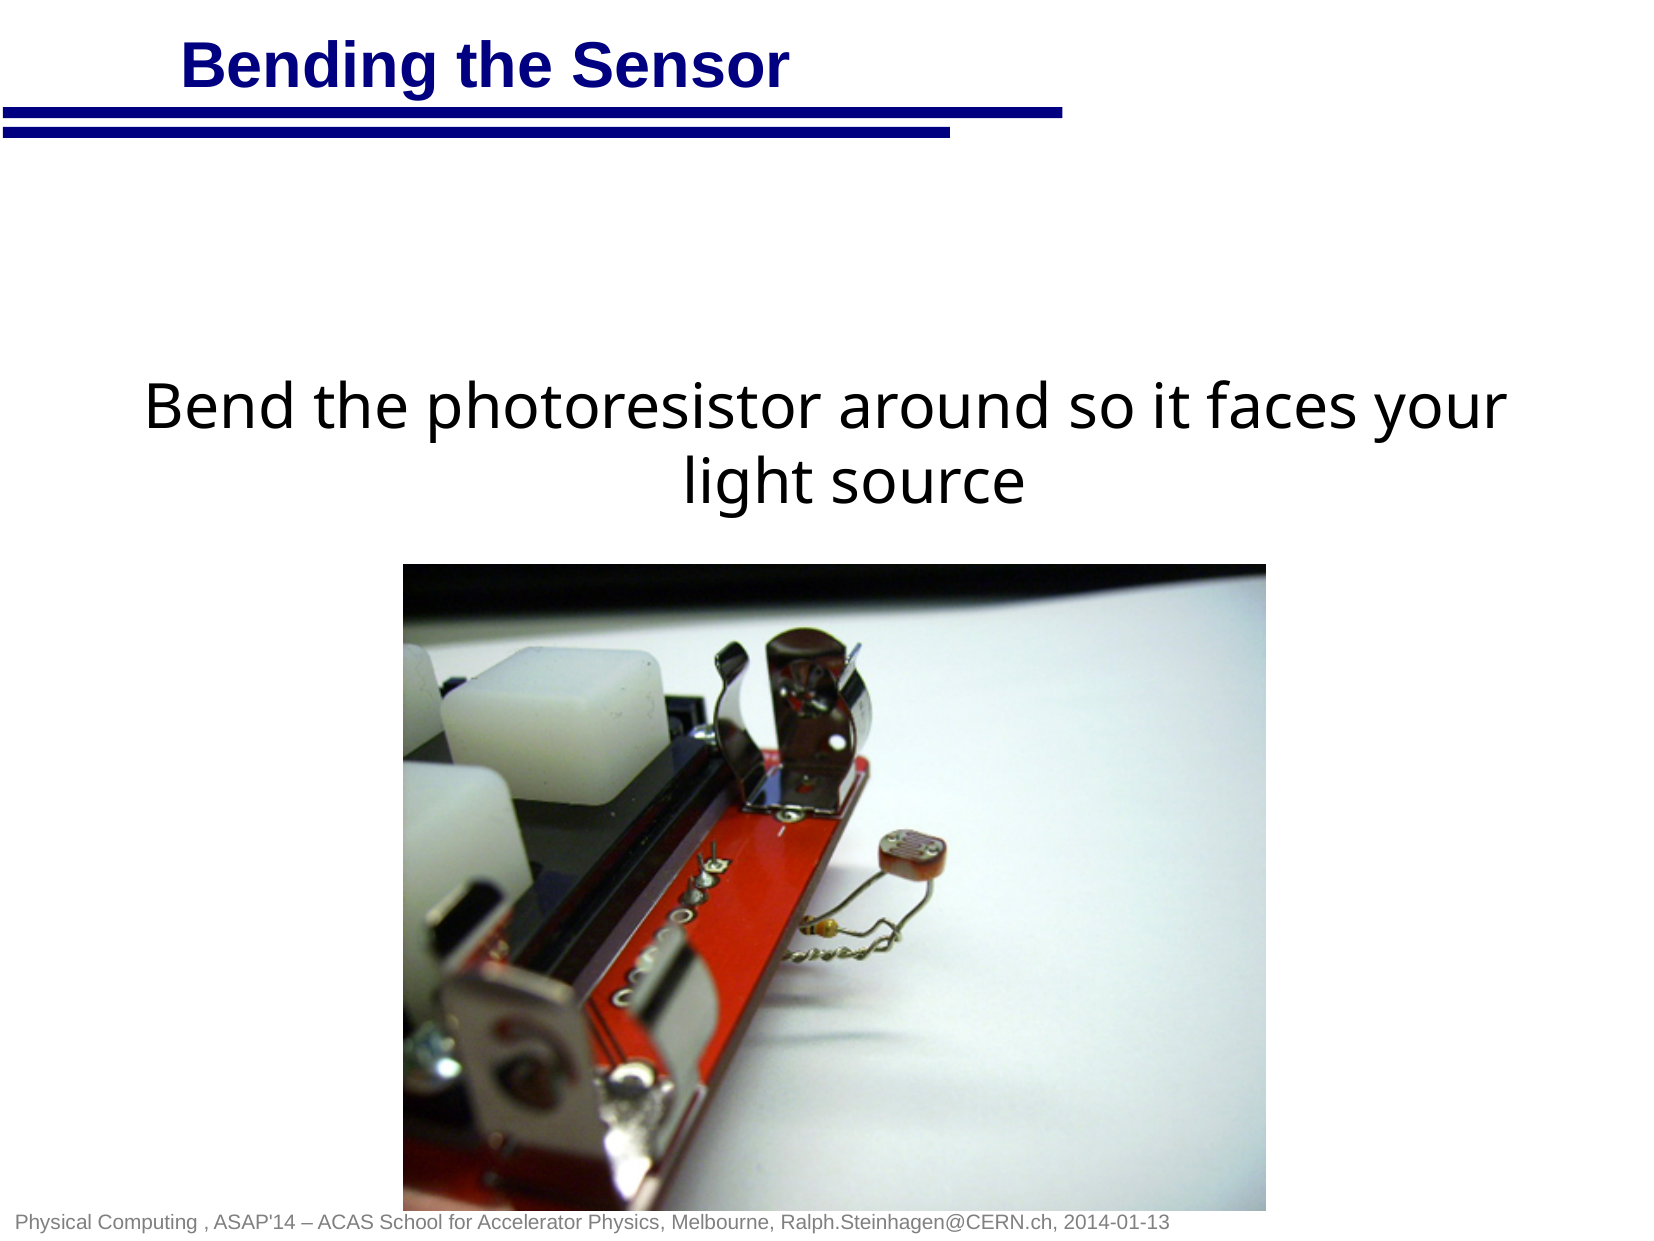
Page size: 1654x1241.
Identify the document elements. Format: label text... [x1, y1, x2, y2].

title Bending the Sensor [165, 0, 1323, 124]
text_box Bend the photoresistor around so it faces your light source [124, 358, 1530, 1103]
picture [403, 564, 1266, 1211]
